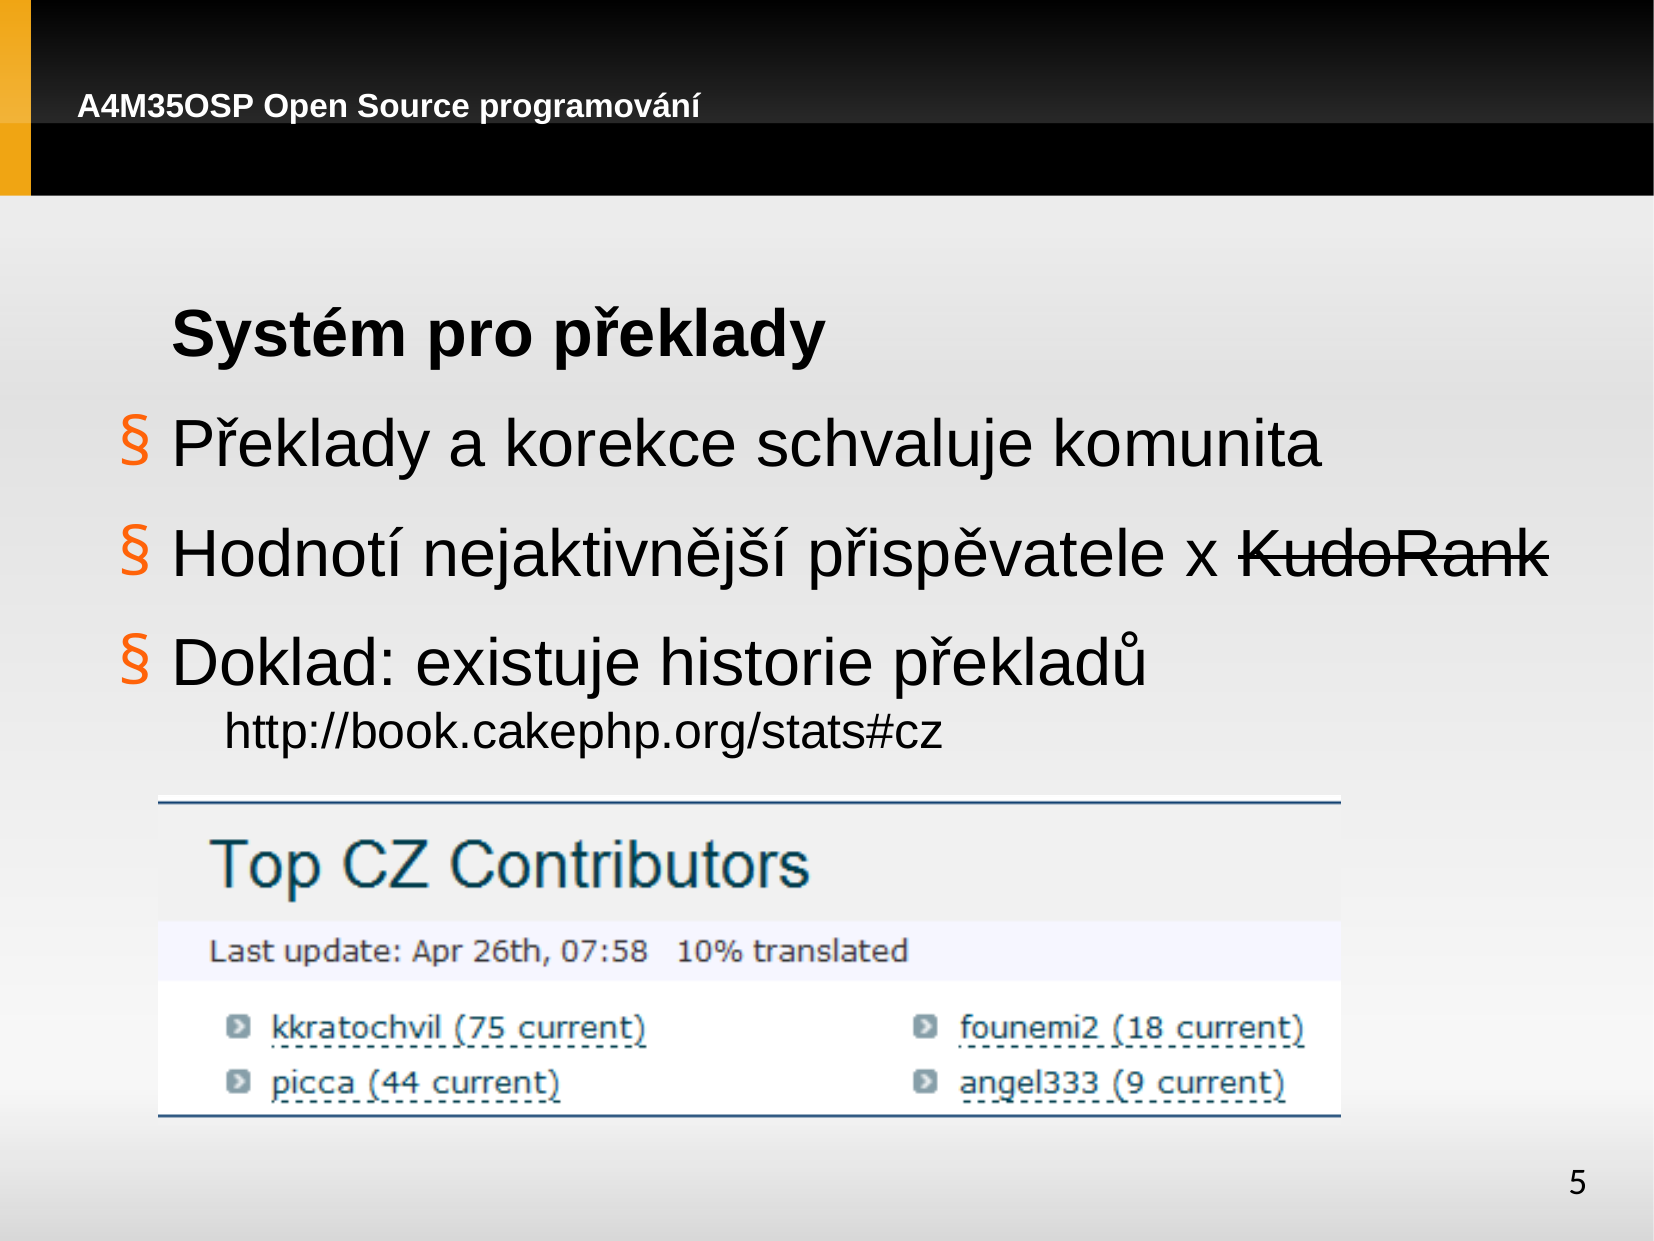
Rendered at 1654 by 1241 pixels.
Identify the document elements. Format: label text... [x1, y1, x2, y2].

picture [158, 795, 1341, 1125]
title A4M35OSP Open Source programování [76, 83, 751, 124]
list Systém pro překlady Překlady a korekce schvaluje komunita Hodnotí nejaktivnější přispěvatele x KudoRank Doklad: existuje historie překladů http://book.cakephp.org/stats#cz [82, 290, 1571, 1094]
text_box 5 [1553, 1159, 1608, 1220]
